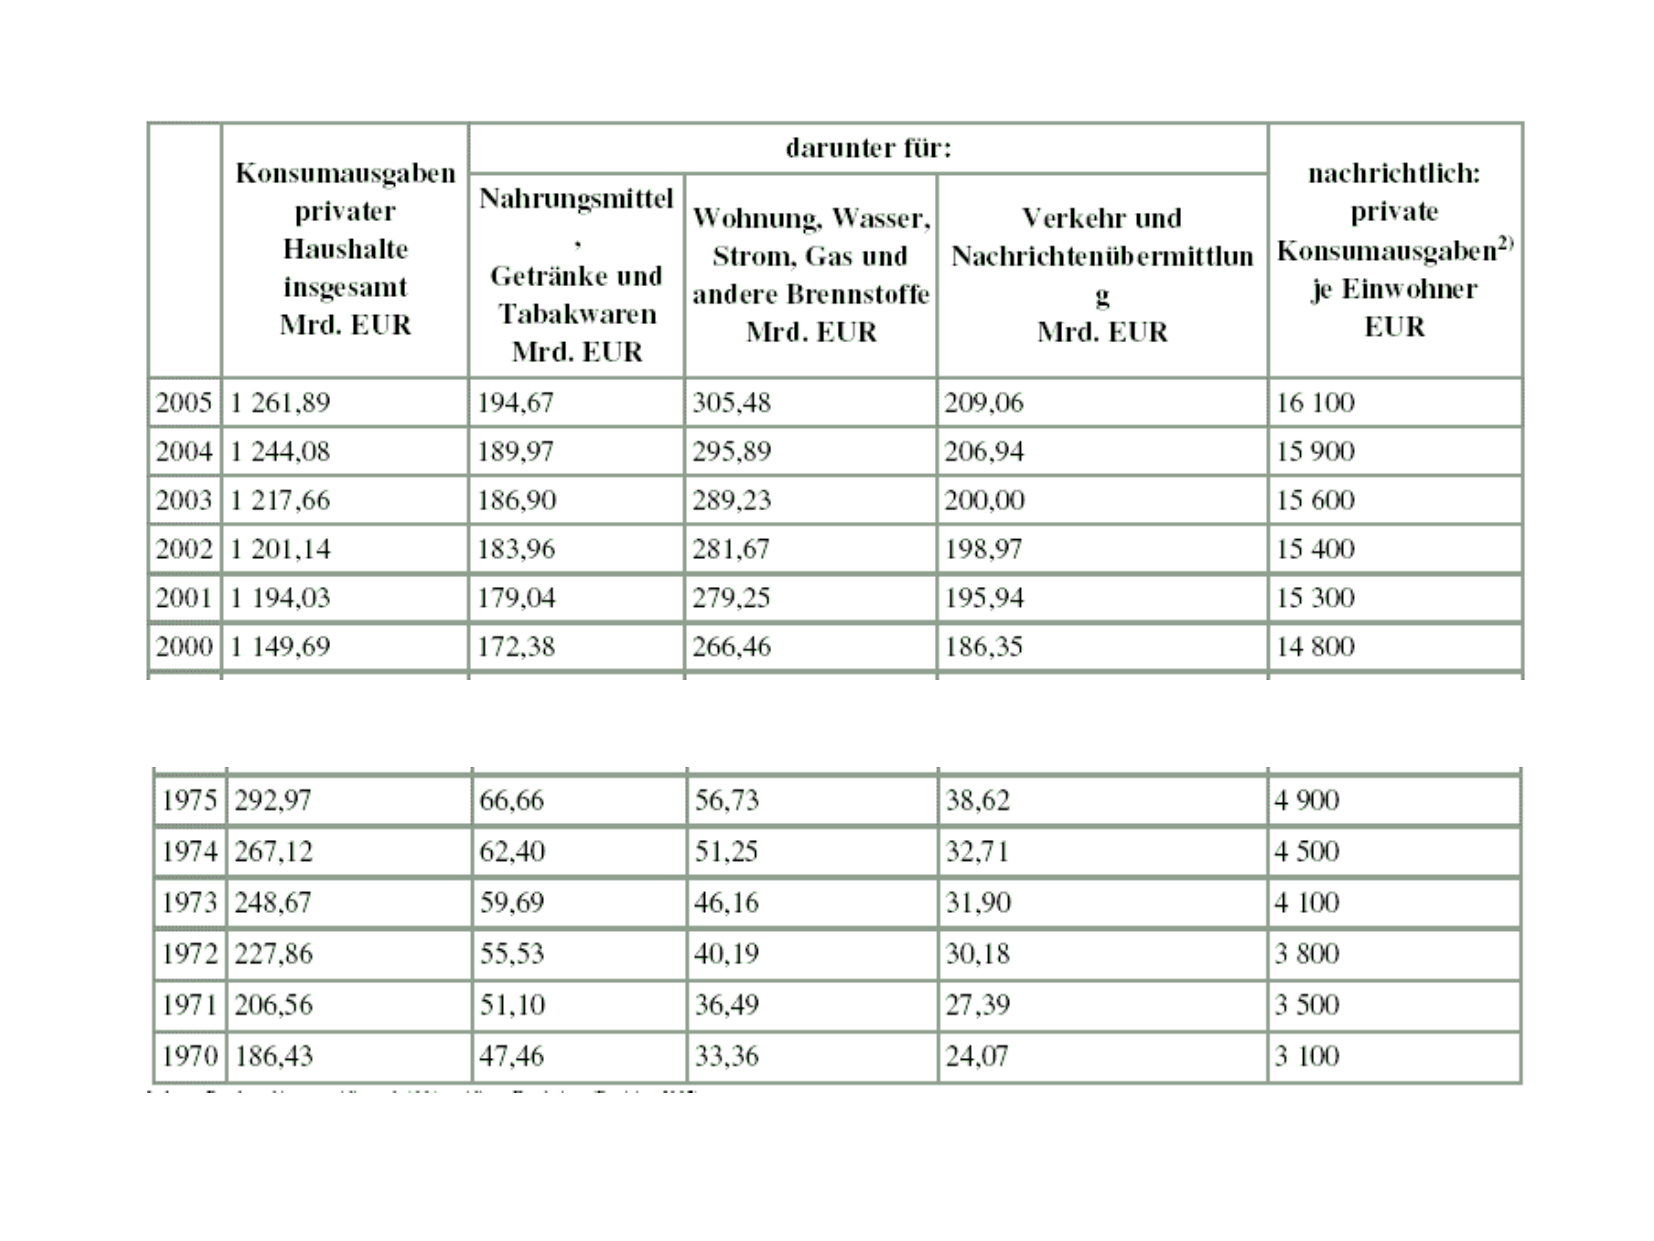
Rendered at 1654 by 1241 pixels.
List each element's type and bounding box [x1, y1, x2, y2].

picture [147, 767, 1536, 1093]
picture [136, 118, 1536, 680]
